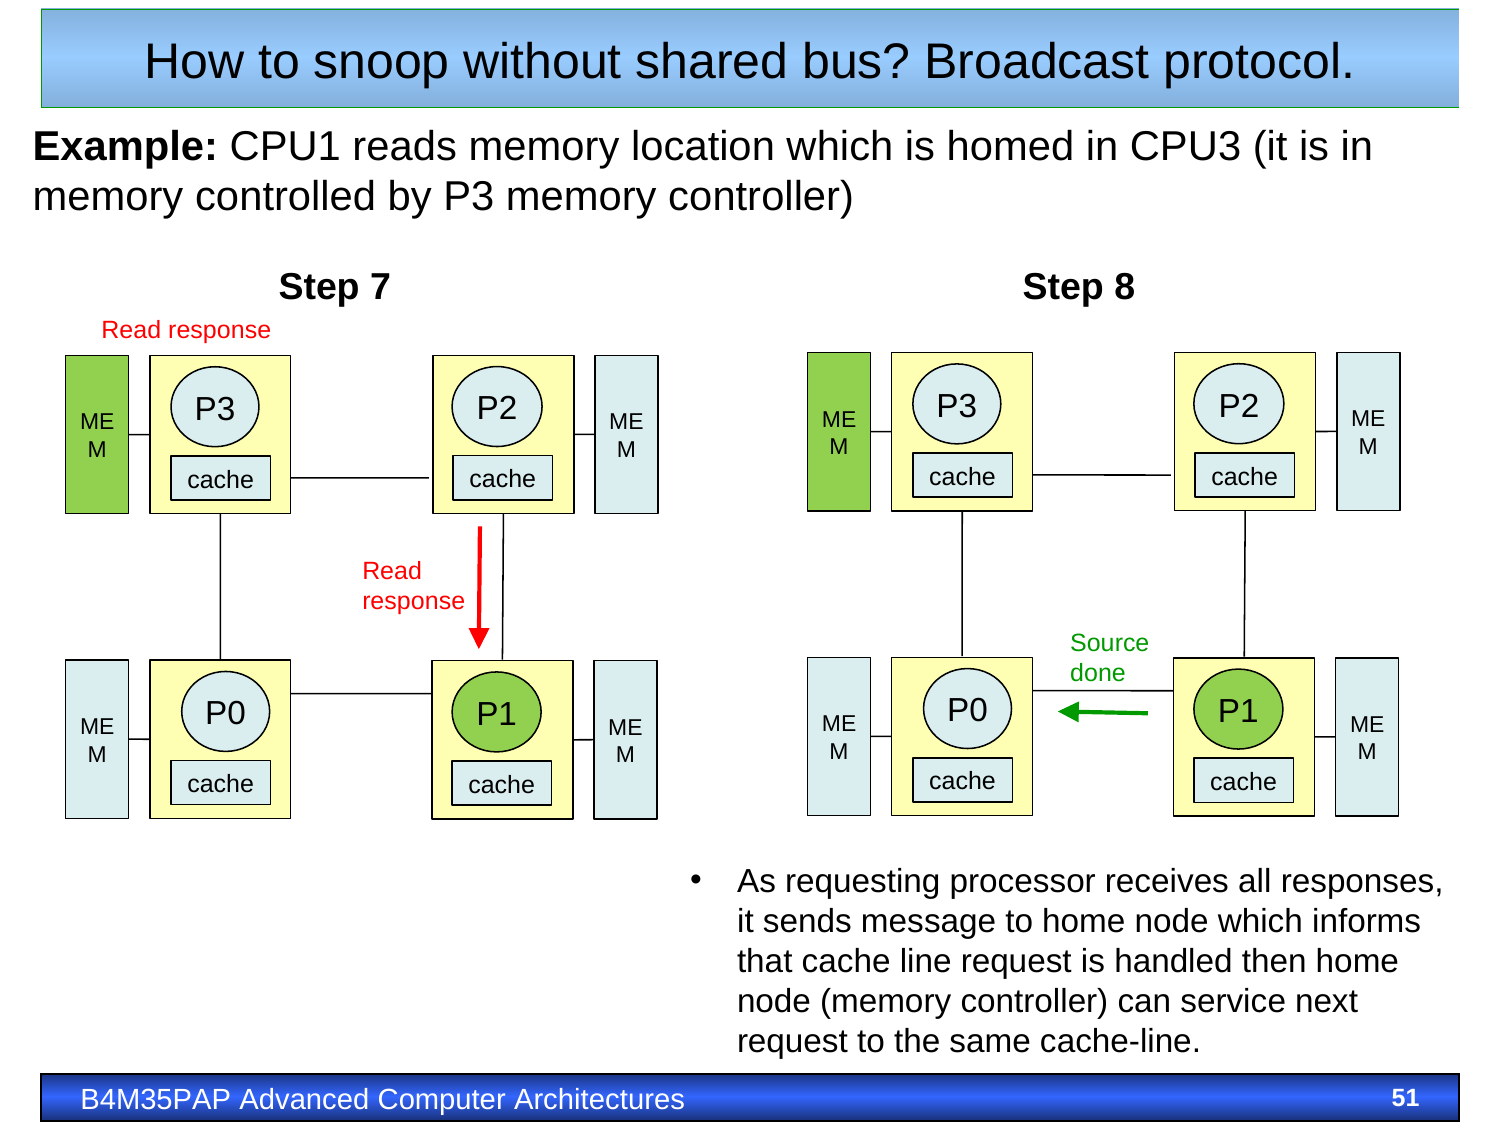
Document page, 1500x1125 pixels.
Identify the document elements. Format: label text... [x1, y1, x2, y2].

text_box MEM [594, 355, 658, 514]
text_box Step 7 [263, 258, 407, 316]
title How to snoop without shared bus? Broadcast protocol. [41, 8, 1459, 108]
text_box [891, 352, 1171, 816]
text_box P0 [923, 668, 1012, 749]
text_box Read response [86, 306, 290, 352]
text_box P1 [1193, 669, 1283, 750]
text_box Step 8 [1008, 258, 1151, 316]
text_box cache [912, 757, 1013, 802]
text_box P0 [181, 671, 270, 752]
text_box cache [170, 455, 271, 501]
text_box MEM [1335, 657, 1399, 816]
text_box MEM [65, 660, 129, 819]
text_box [1173, 352, 1316, 816]
text_box cache [453, 455, 553, 500]
text_box Source done [1055, 619, 1196, 695]
text_box Read response [347, 547, 488, 623]
text_box P3 [912, 363, 1001, 444]
text_box cache [912, 453, 1013, 498]
text_box P3 [171, 366, 259, 447]
text_box cache [452, 761, 552, 806]
list Example: CPU1 reads memory location which is homed in CPU3 (it is in memory controlled by P3 memory controller) [17, 111, 1500, 233]
text_box P2 [452, 366, 543, 447]
text_box MEM [1336, 352, 1400, 511]
text_box P1 [452, 671, 542, 752]
text_box [149, 355, 574, 819]
text_box MEM [807, 657, 871, 816]
text_box cache [170, 760, 271, 805]
text_box MEM [807, 352, 871, 511]
text_box As requesting processor receives all responses, it sends message to home node which informs that cache line request is handled then home node (memory controller) can service next request to the same cache-line. [675, 851, 1468, 1067]
text_box MEM [593, 660, 657, 819]
text_box cache [1194, 452, 1295, 497]
text_box cache [1193, 758, 1294, 803]
text_box P2 [1193, 363, 1284, 444]
text_box MEM [65, 355, 129, 514]
